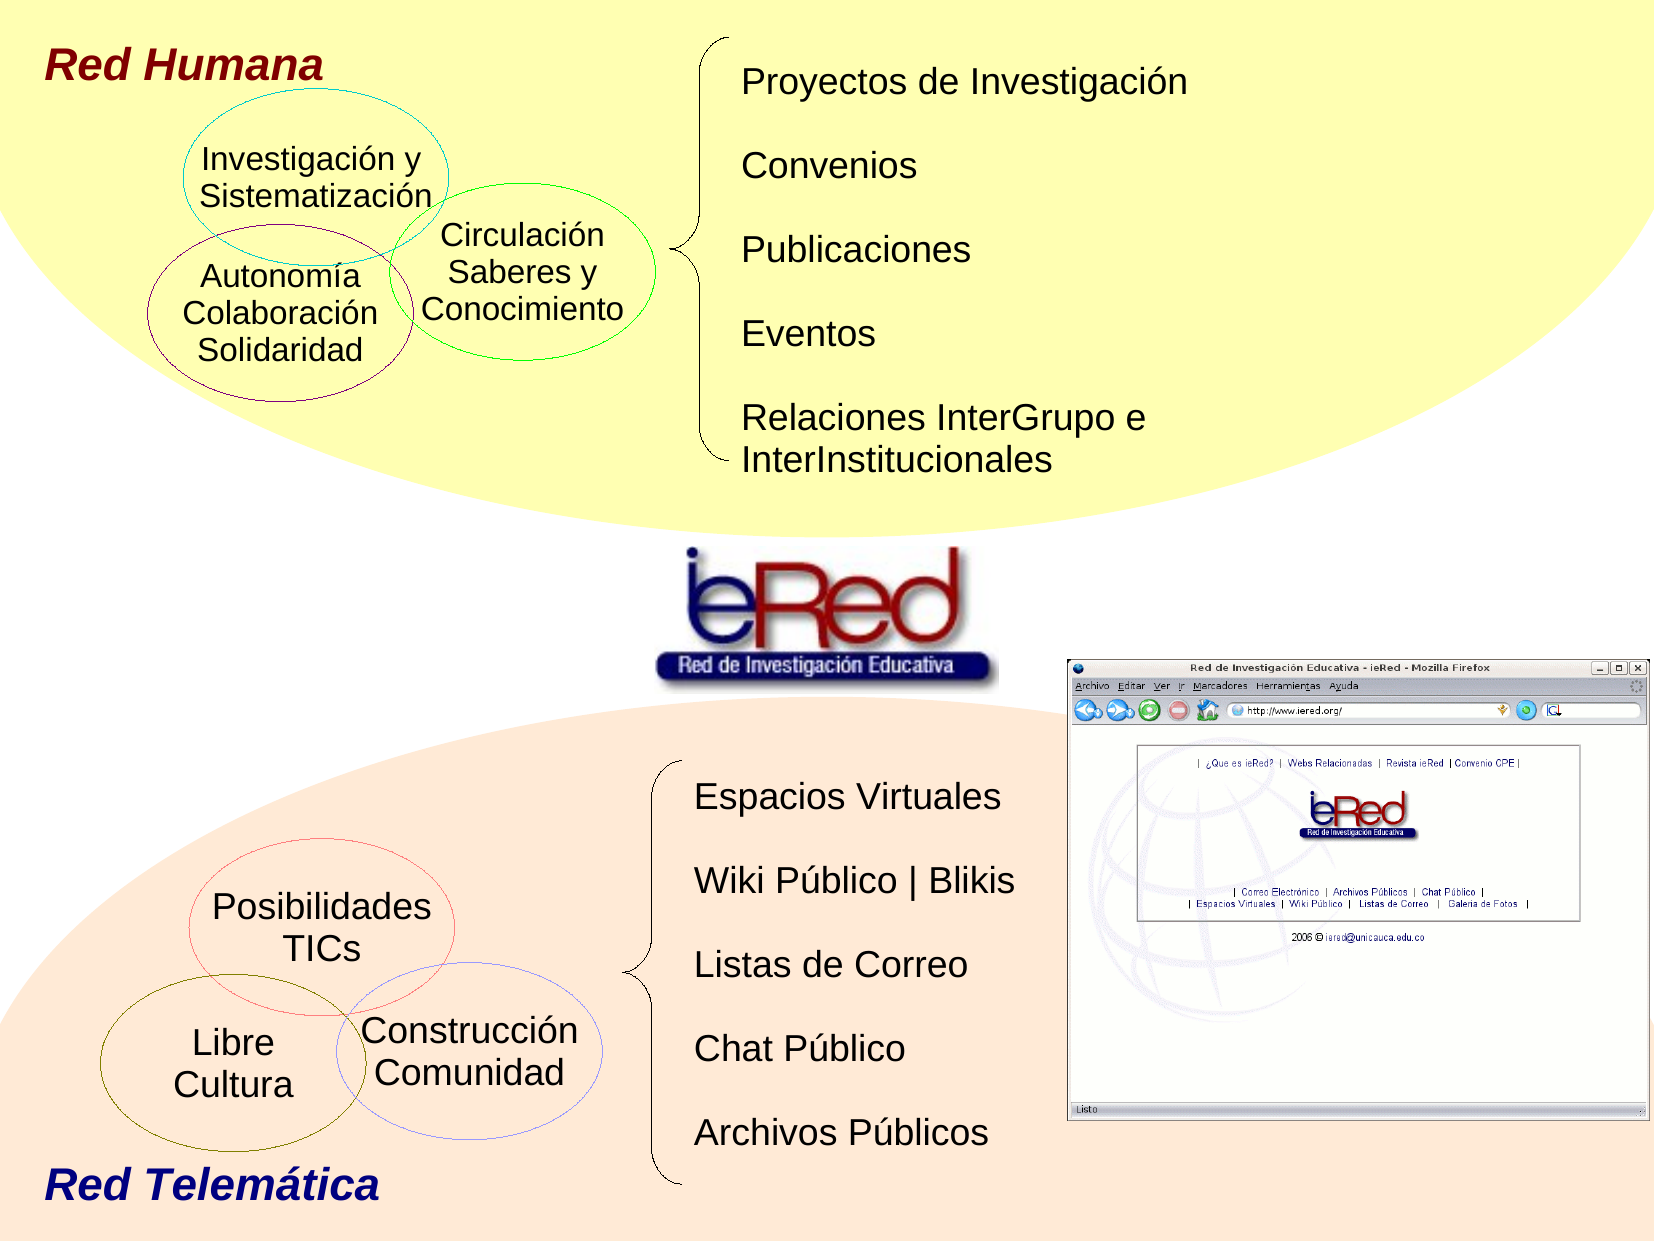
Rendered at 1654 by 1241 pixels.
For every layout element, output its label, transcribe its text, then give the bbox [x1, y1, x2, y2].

text_box Circulación Saberes y Conocimiento [389, 183, 656, 361]
text_box Red Telemática [29, 1151, 389, 1218]
picture [1067, 659, 1650, 1121]
text_box Construcción Comunidad [336, 962, 603, 1140]
text_box [0, 0, 1654, 538]
text_box Autonomía Colaboración Solidaridad [147, 235, 413, 402]
text_box Libre Cultura [100, 974, 356, 1152]
picture [654, 546, 999, 695]
text_box Investigación y Sistematización [183, 88, 449, 266]
text_box Posibilidades TICs [188, 838, 455, 1015]
text_box Espacios Virtuales Wiki Público | Blikis Listas de Correo Chat Público Archivos Públicos [679, 767, 1182, 1161]
text_box Red Humana [29, 31, 334, 98]
text_box Proyectos de Investigación Convenios Publicaciones Eventos Relaciones InterGrupo e InterInstitucionales [726, 53, 1241, 488]
text_box [0, 696, 1654, 1241]
